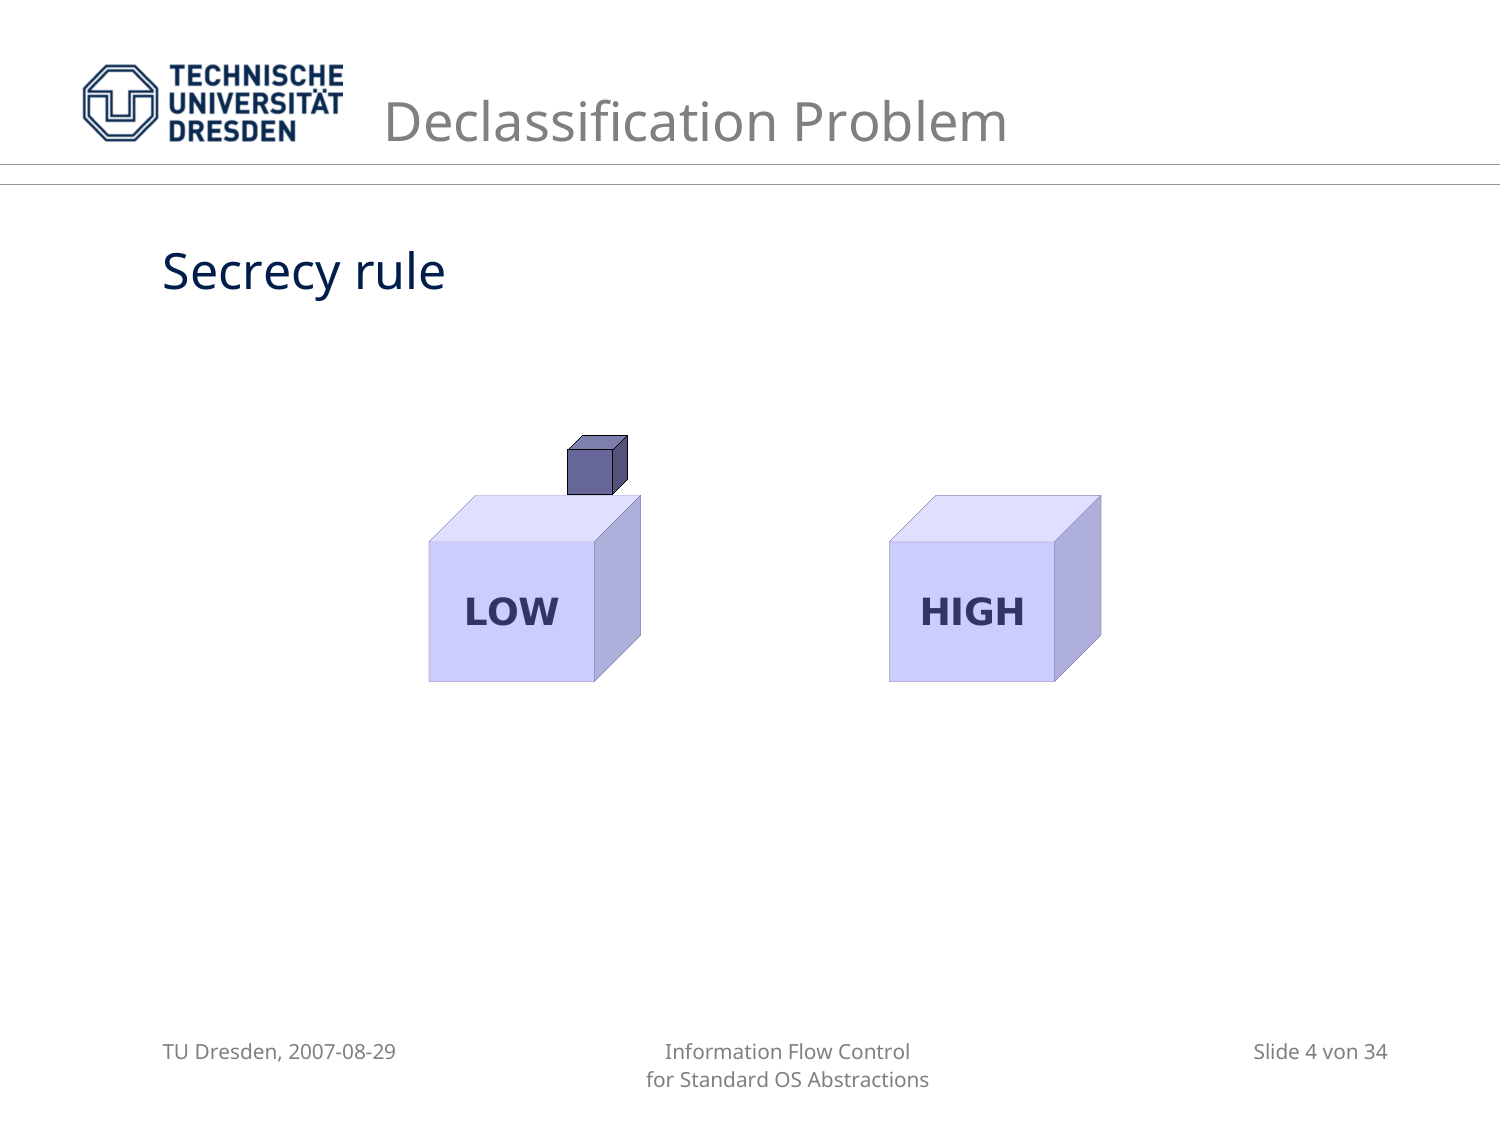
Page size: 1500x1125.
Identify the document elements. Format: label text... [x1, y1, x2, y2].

chart [407, 324, 1241, 916]
text_box [567, 435, 628, 495]
picture [82, 64, 343, 142]
title Declassification Problem [383, 87, 1468, 154]
list Secrecy rule [162, 236, 1388, 990]
